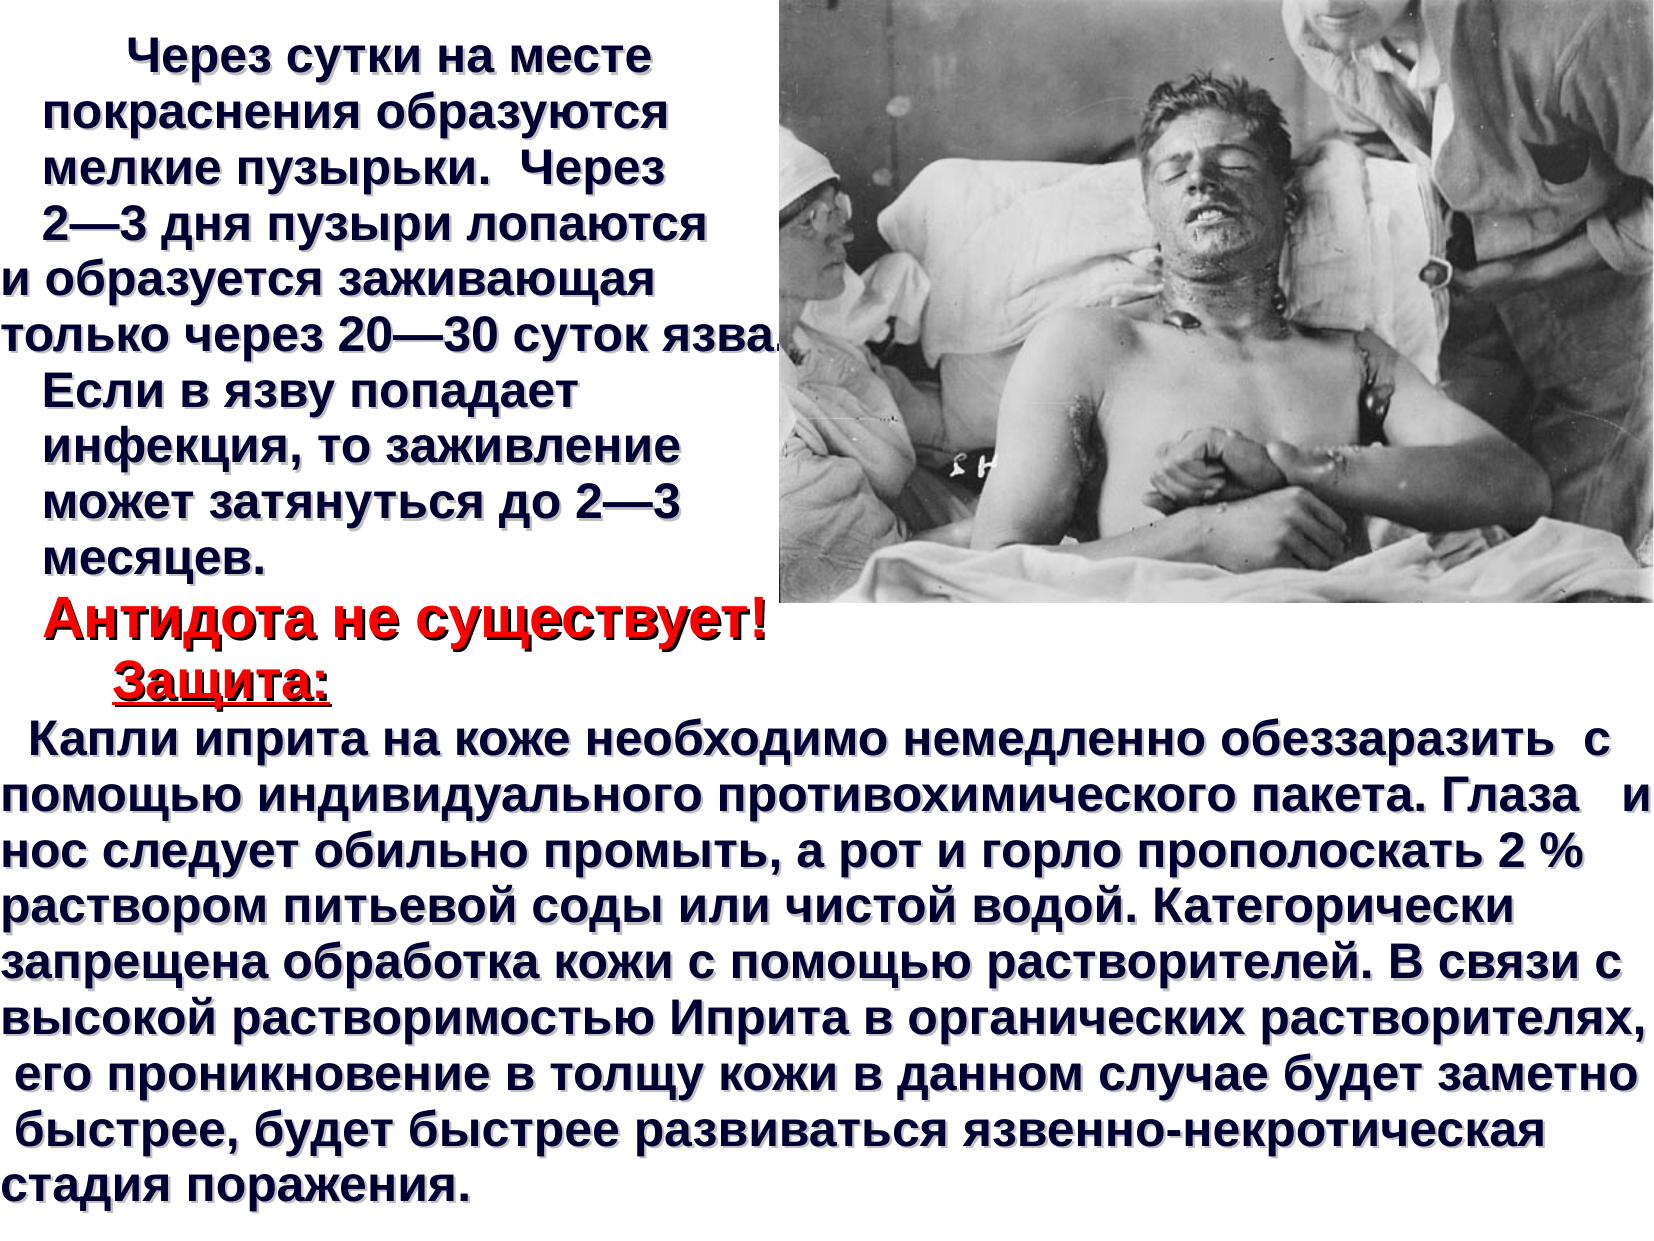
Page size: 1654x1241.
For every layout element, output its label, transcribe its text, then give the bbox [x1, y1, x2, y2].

subtitle Через сутки на месте покраснения образуются мелкие пузырьки. Через 2—3 дня пузыри лопаются и образуется заживающая только через 20—30 суток язва. Если в язву попадает инфекция, то заживление может затянуться до 2—3 месяцев. Антидота не существует! Защита: Капли иприта на коже необходимо немедленно обеззаразить с помощью индивидуального противохимического пакета. Глаза и нос следует обильно промыть, а рот и горло прополоскать 2 % раствором питьевой соды или чистой водой. Категорически запрещена обработка кожи с помощью растворителей. В связи с высокой растворимостью Иприта в органических растворителях, его проникновение в толщу кожи в данном случае будет заметно быстрее, будет быстрее развиваться язвенно-некротическая стадия поражения. [0, 0, 1654, 1240]
picture [779, 0, 1654, 603]
